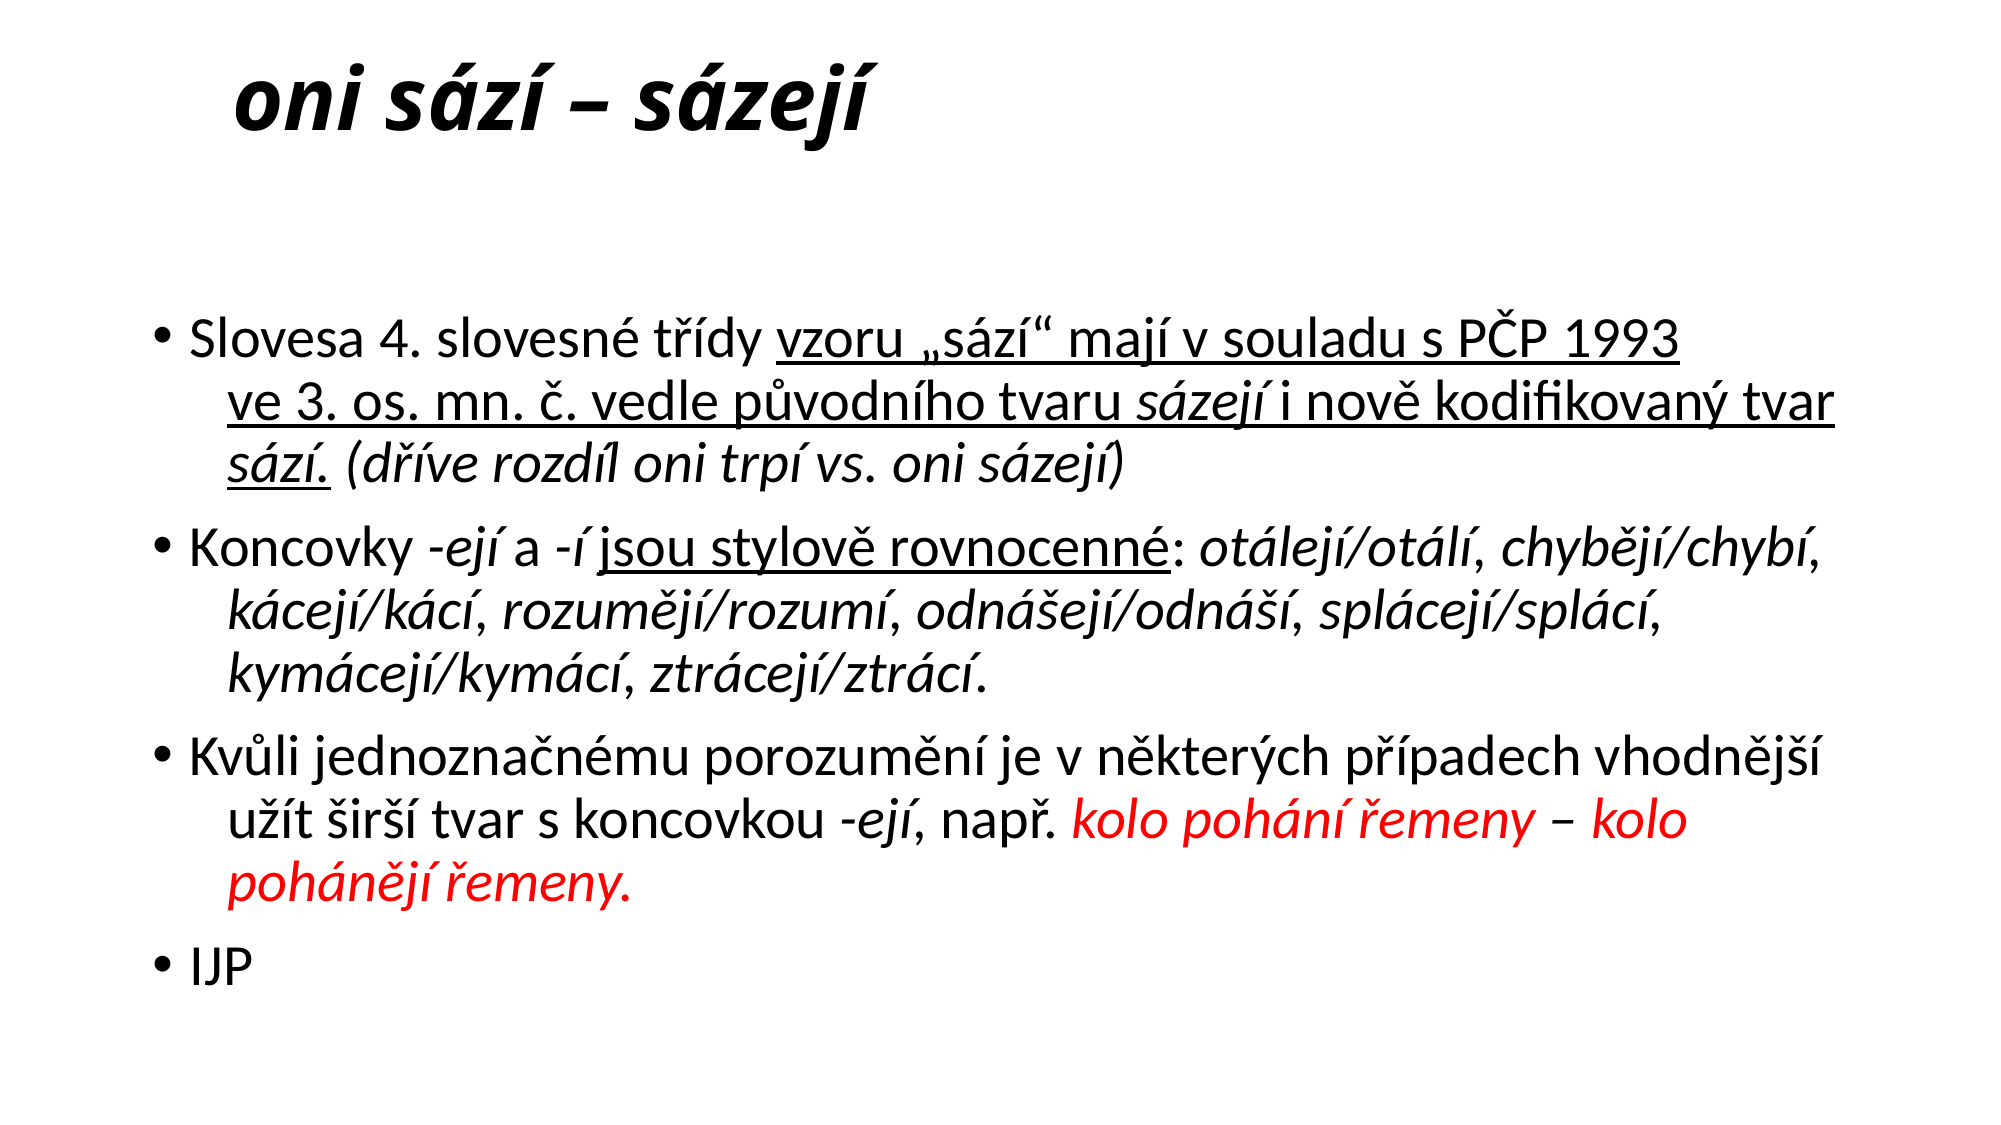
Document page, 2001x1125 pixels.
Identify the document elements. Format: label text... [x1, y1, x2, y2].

title oni sází – sázejí [217, 46, 1943, 264]
list Slovesa 4. slovesné třídy vzoru „sází“ mají v souladu s PČP 1993 ve 3. os. mn. č. vedle původního tvaru sázejí i nově kodifikovaný tvar sází. (dříve rozdíl oni trpí vs. oni sázejí) Koncovky -ejí a -í jsou stylově rovnocenné: otálejí/otálí, chybějí/chybí, kácejí/kácí, rozumějí/rozumí, odnášejí/odnáší, splácejí/splácí, kymácejí/kymácí, ztrácejí/ztrácí. Kvůli jednoznačnému porozumění je v některých případech vhodnější užít širší tvar s koncovkou -ejí, např. kolo pohání řemeny – kolo pohánějí řemeny. IJP [137, 299, 1863, 1014]
